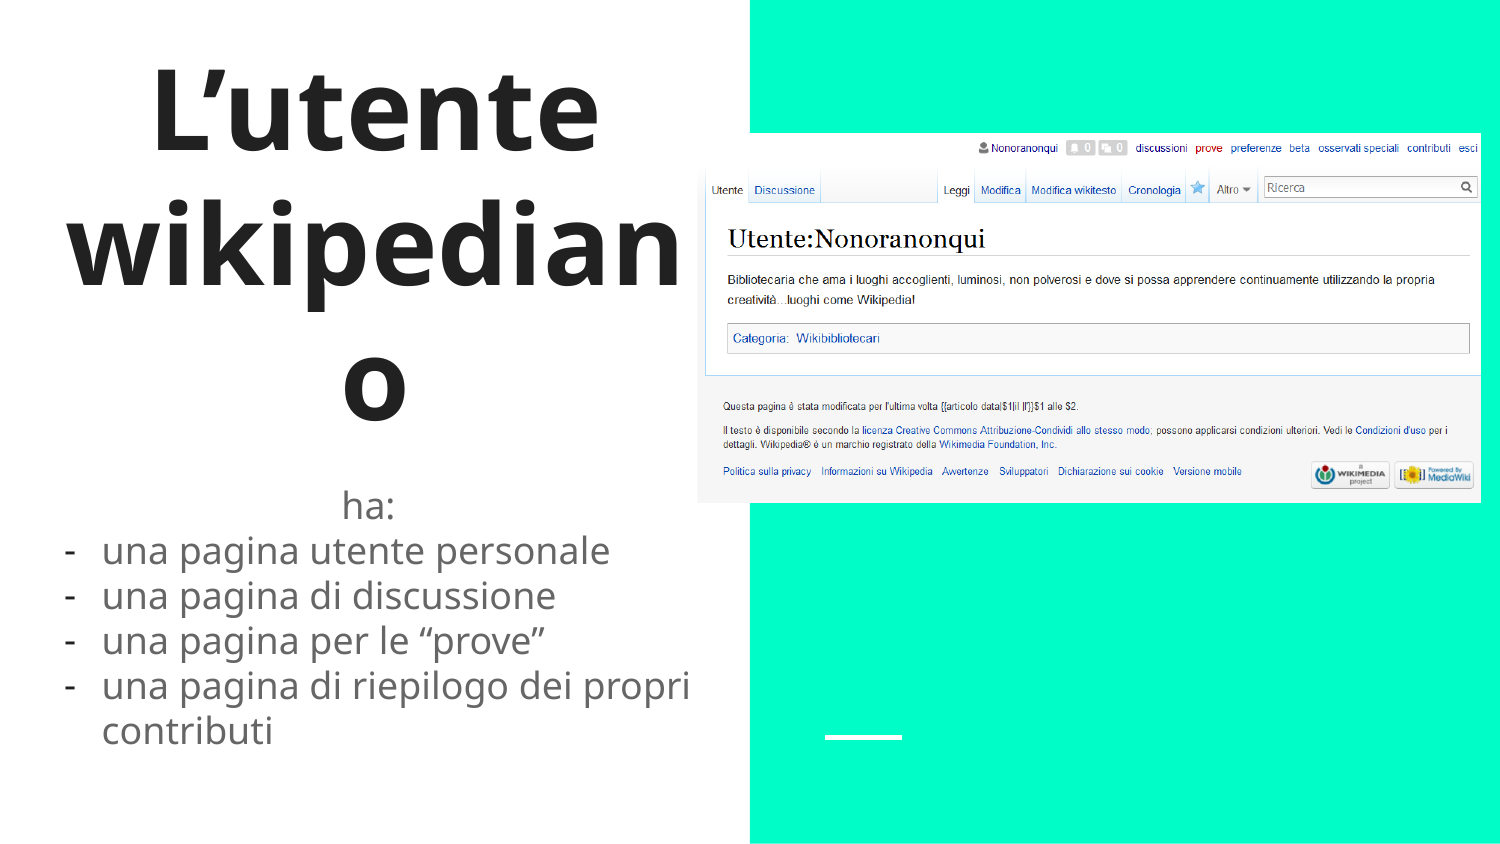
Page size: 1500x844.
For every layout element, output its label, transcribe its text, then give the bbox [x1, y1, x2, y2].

title L’utente wikipediano [43, 177, 697, 458]
picture [697, 133, 1481, 503]
subtitle ha: una pagina utente personale una pagina di discussione una pagina per le “prove” una pagina di riepilogo dei propri contributi [11, 466, 726, 748]
